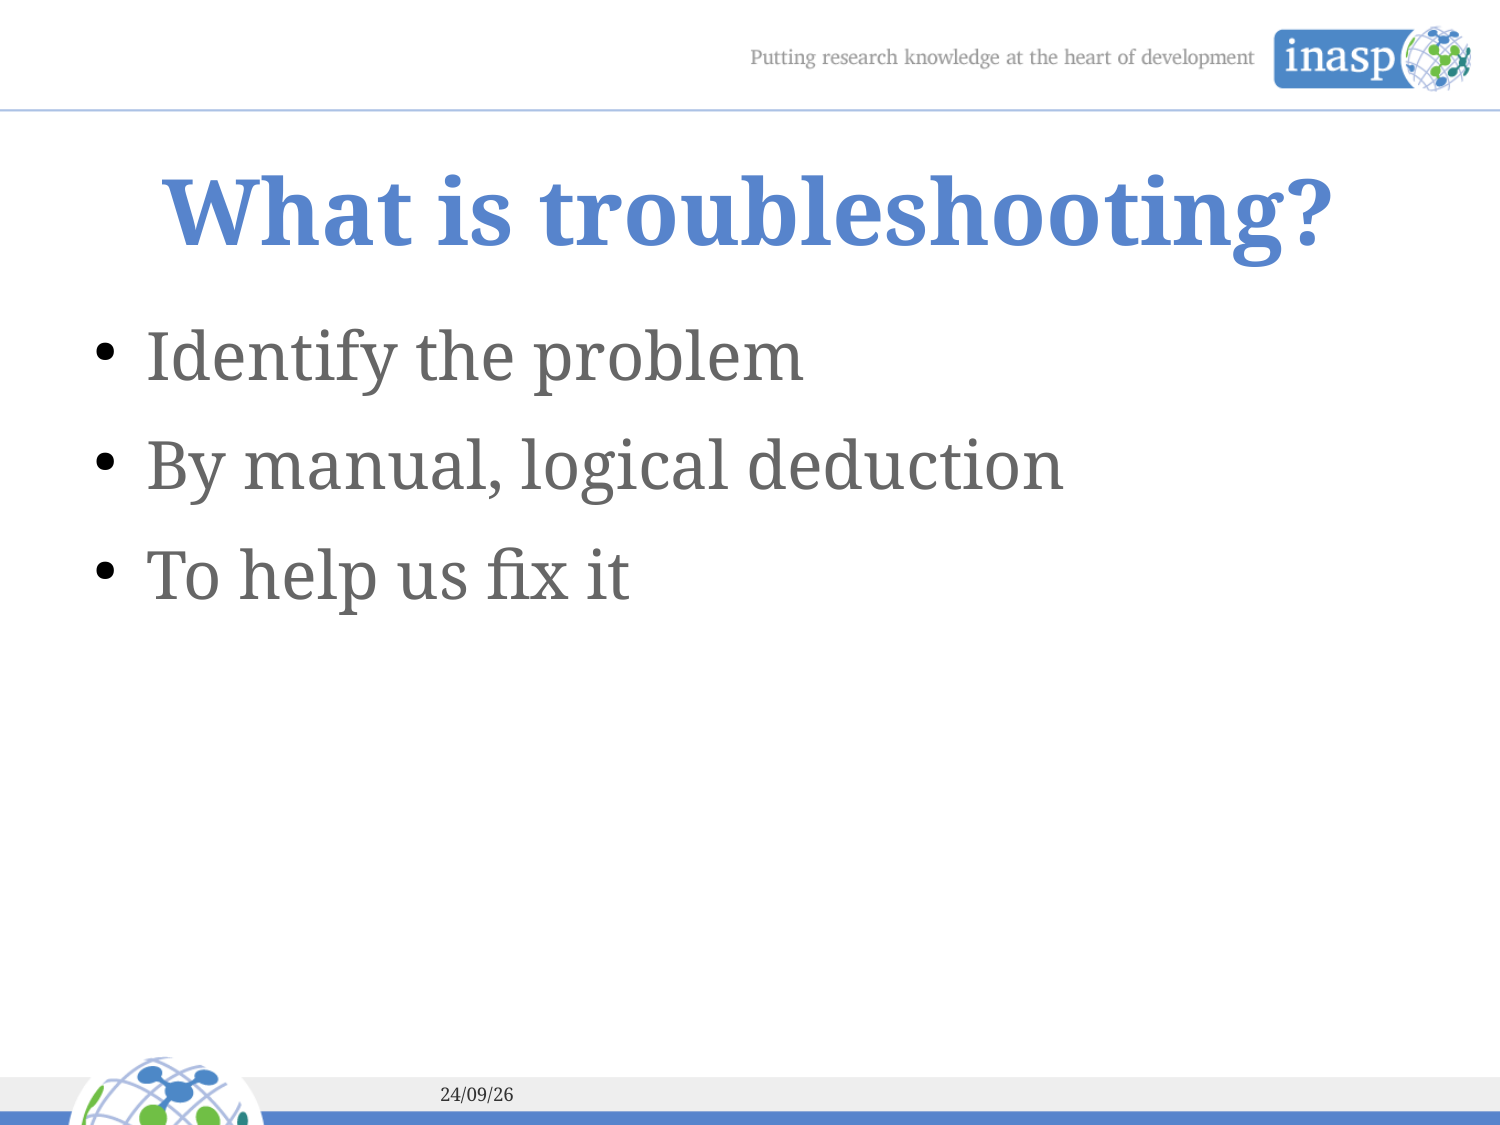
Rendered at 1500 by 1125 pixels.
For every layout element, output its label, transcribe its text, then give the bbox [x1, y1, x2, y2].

list Identify the problem By manual, logical deduction To help us fix it [75, 313, 1426, 967]
picture [0, 0, 1500, 1125]
title What is troubleshooting? [75, 129, 1426, 313]
